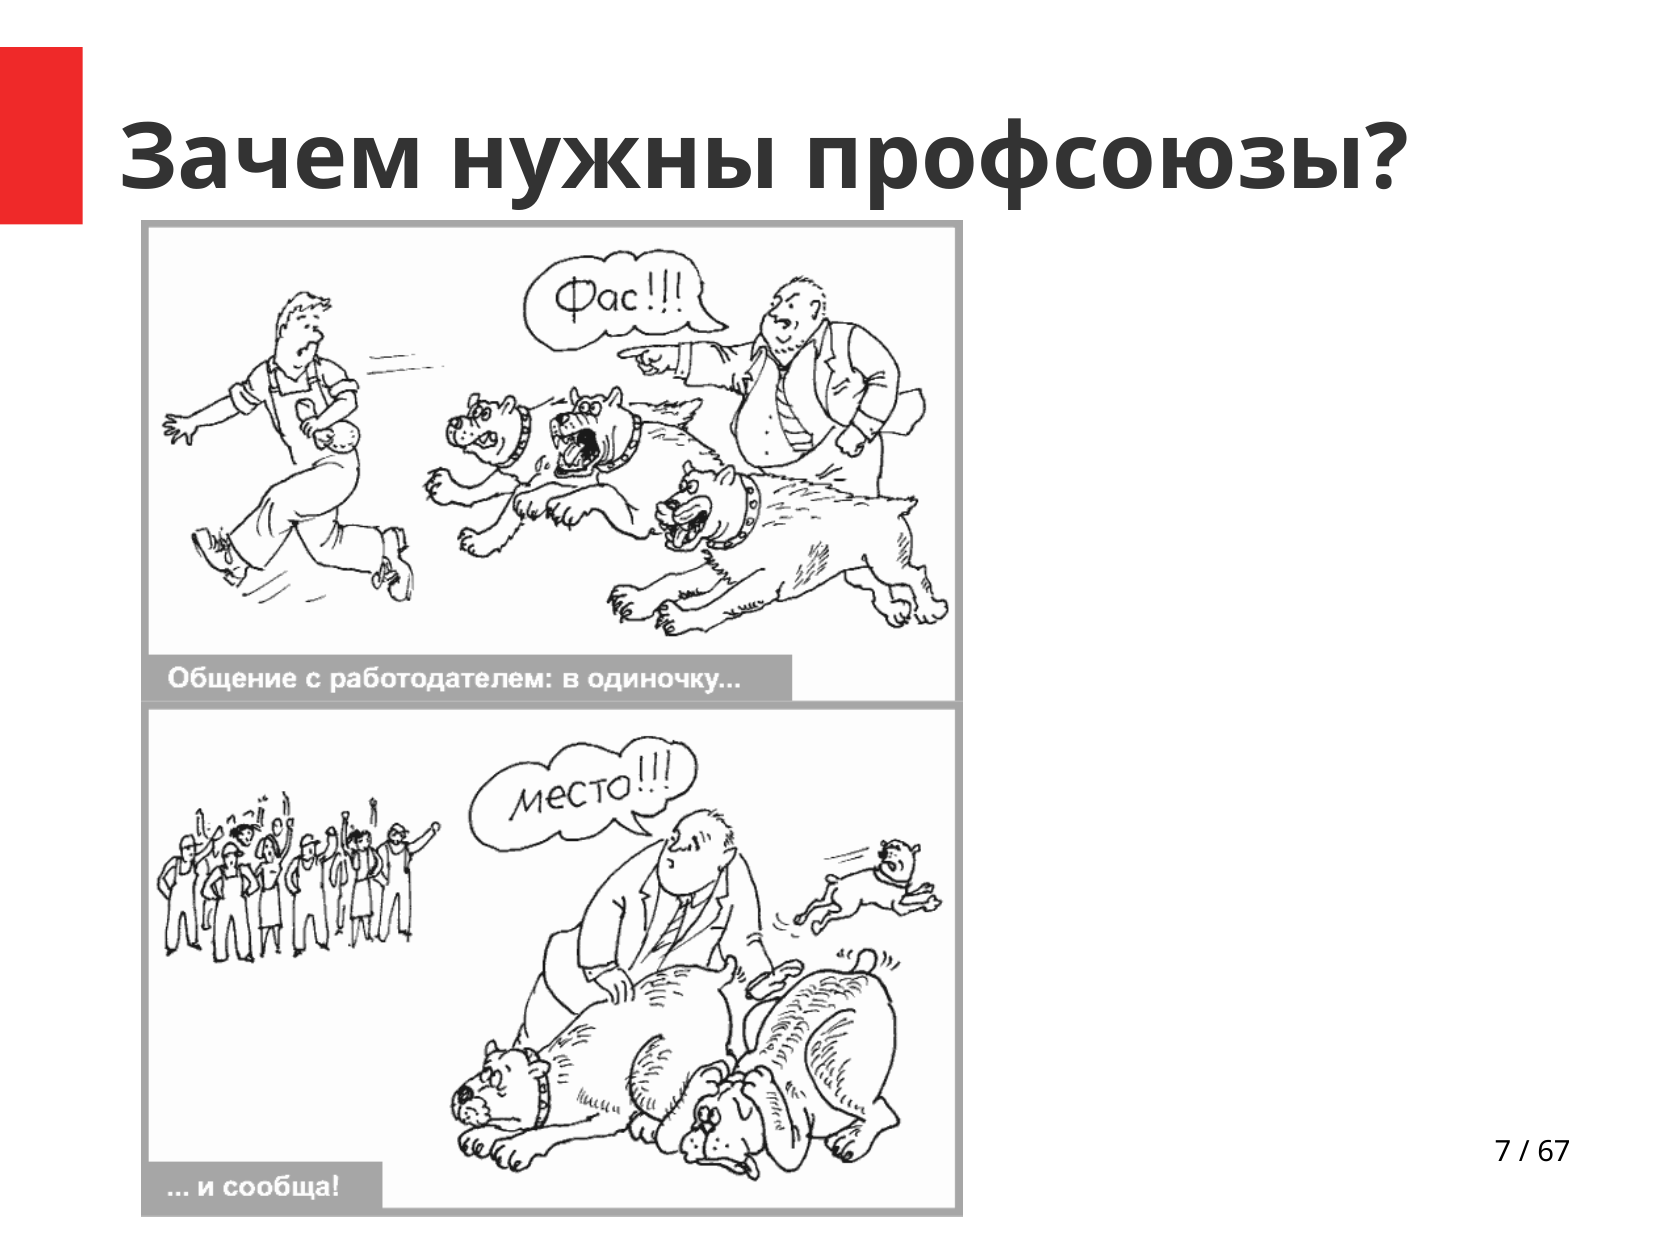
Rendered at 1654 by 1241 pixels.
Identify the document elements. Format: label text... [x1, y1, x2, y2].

title Зачем нужны профсоюзы? [118, 49, 1571, 257]
picture [141, 220, 963, 1217]
